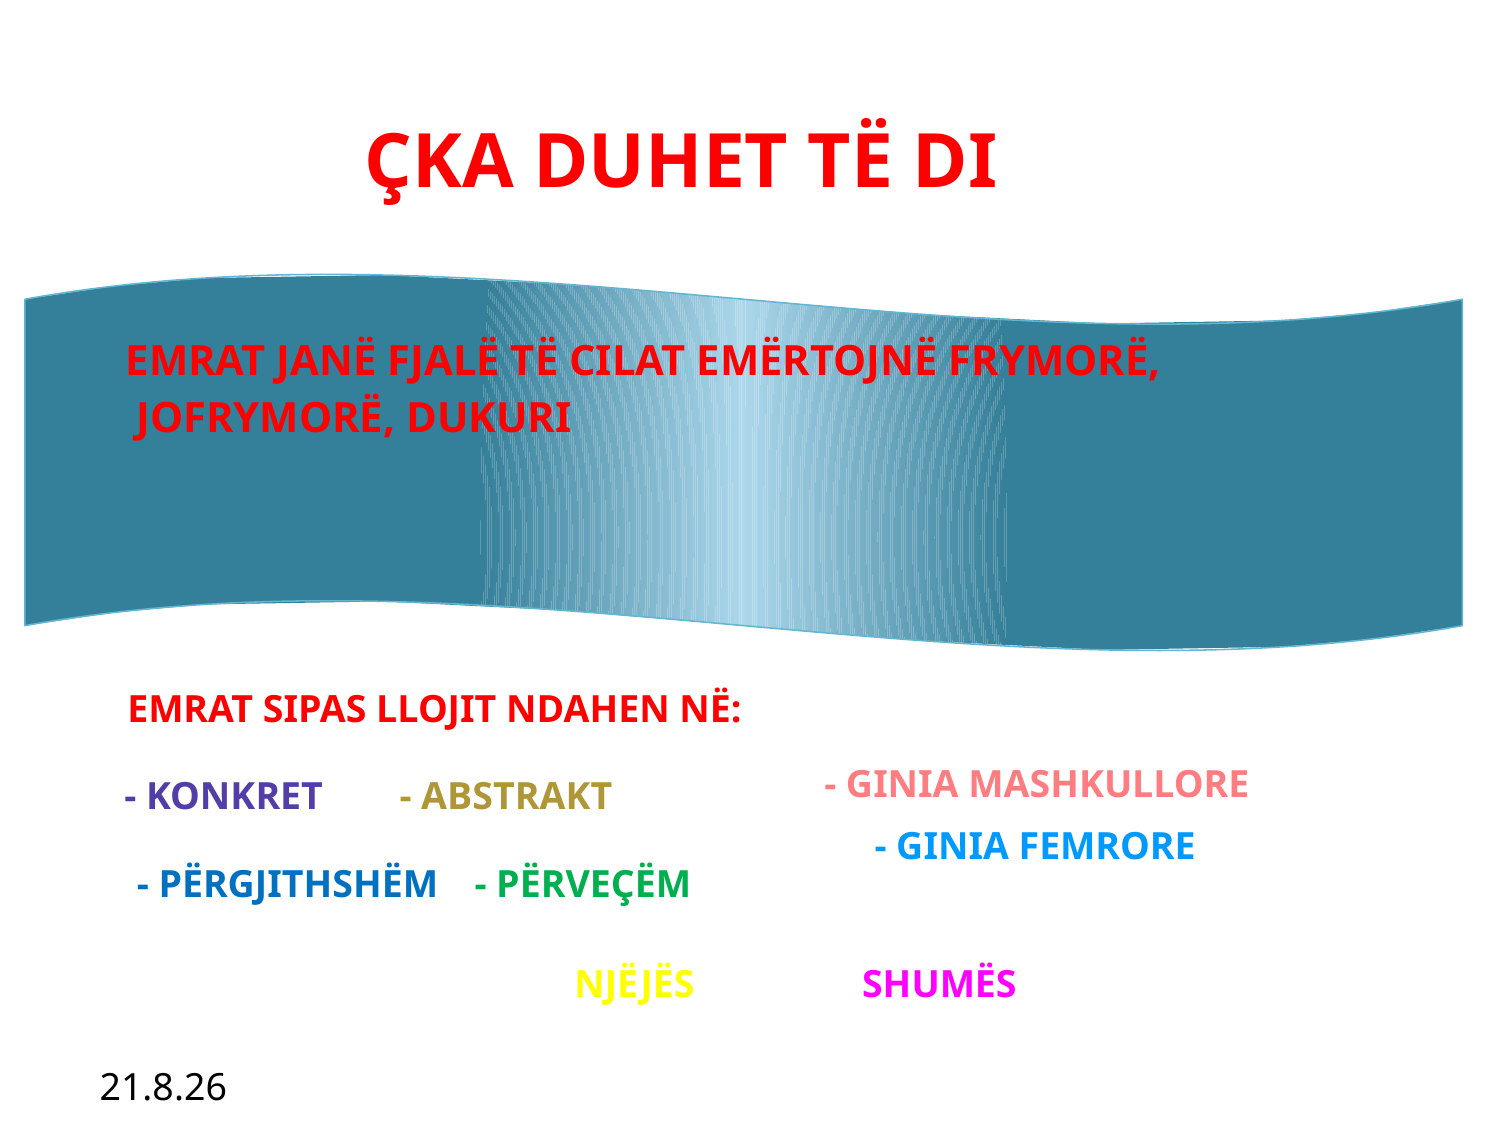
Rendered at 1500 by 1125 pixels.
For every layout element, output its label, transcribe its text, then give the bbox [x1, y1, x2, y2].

text_box - GINIA FEMRORE [849, 812, 1235, 873]
text_box SHUMËS [837, 949, 1046, 1011]
text_box - PËRGJITHSHËM [112, 849, 450, 911]
text_box - ABSTRAKT [375, 762, 650, 823]
text_box ÇKA DUHET TË DI [349, 99, 1113, 206]
text_box NJËJËS [549, 949, 721, 1011]
text_box - PËRVEÇËM [450, 849, 727, 911]
text_box EMRAT SIPAS LLOJIT NDAHEN NË: [112, 674, 813, 736]
text_box EMRAT JANË FJALË TË CILAT EMËRTOJNË FRYMORË, JOFRYMORË, DUKURI [24, 274, 1463, 651]
text_box - GINIA MASHKULLORE [799, 749, 1303, 811]
text_box - KONKRET [99, 762, 360, 823]
